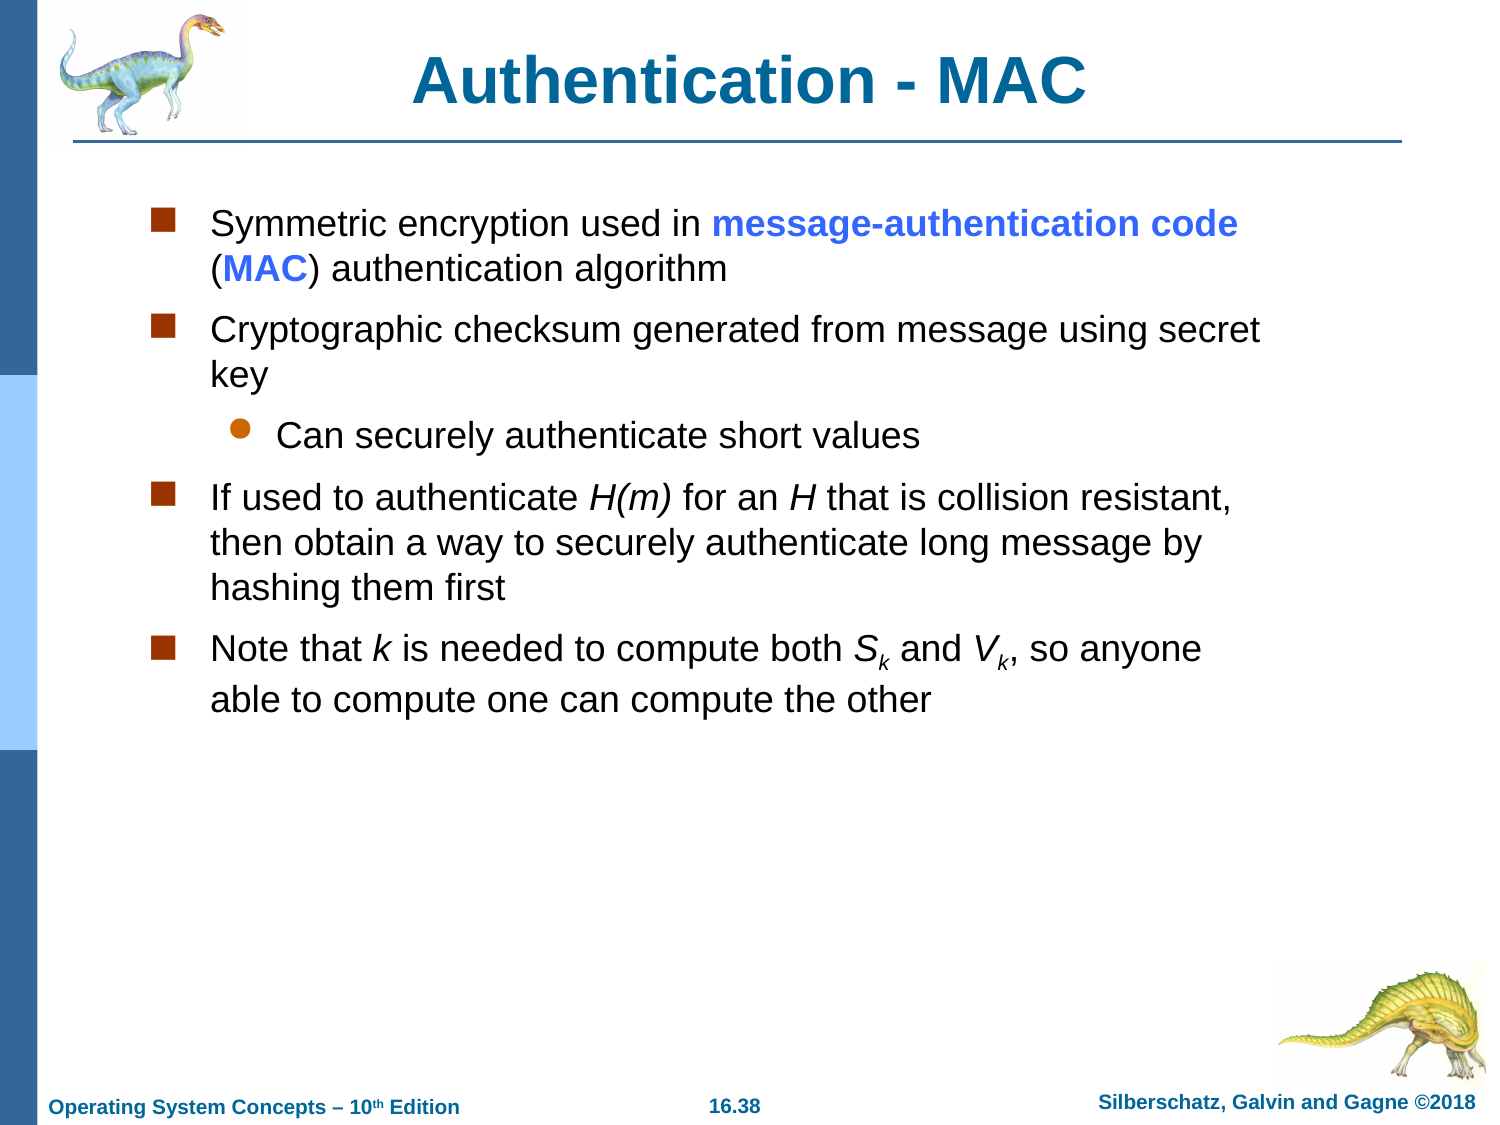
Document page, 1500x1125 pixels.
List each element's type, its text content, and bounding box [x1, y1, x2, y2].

picture [1415, 1094, 1423, 1099]
list Symmetric encryption used in message-authentication code (MAC) authentication algorithm Cryptographic checksum generated from message using secret key Can securely authenticate short values If used to authenticate H(m) for an H that is collision resistant, then obtain a way to securely authenticate long message by hashing them first Note that k is needed to compute both Sk and Vk, so anyone able to compute one can compute the other [139, 191, 1292, 935]
picture [46, 0, 243, 149]
picture [1275, 959, 1486, 1090]
title Authentication - MAC [75, 29, 1426, 125]
